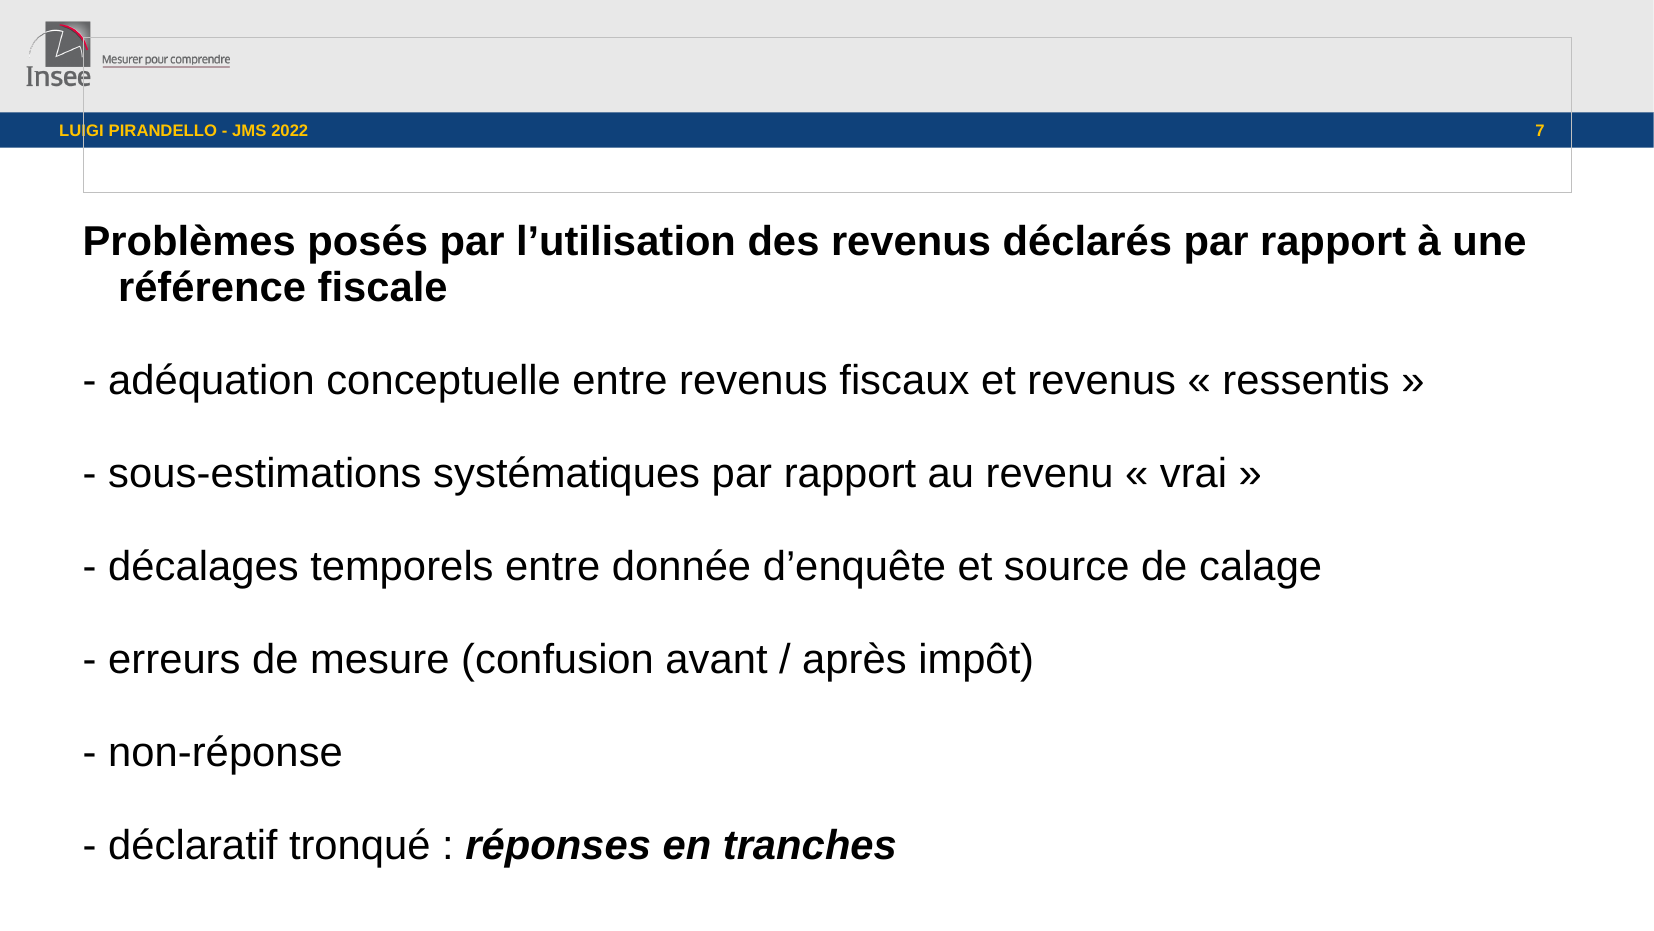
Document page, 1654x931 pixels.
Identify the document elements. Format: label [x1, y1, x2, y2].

picture [84, 38, 230, 89]
picture [23, 0, 230, 89]
